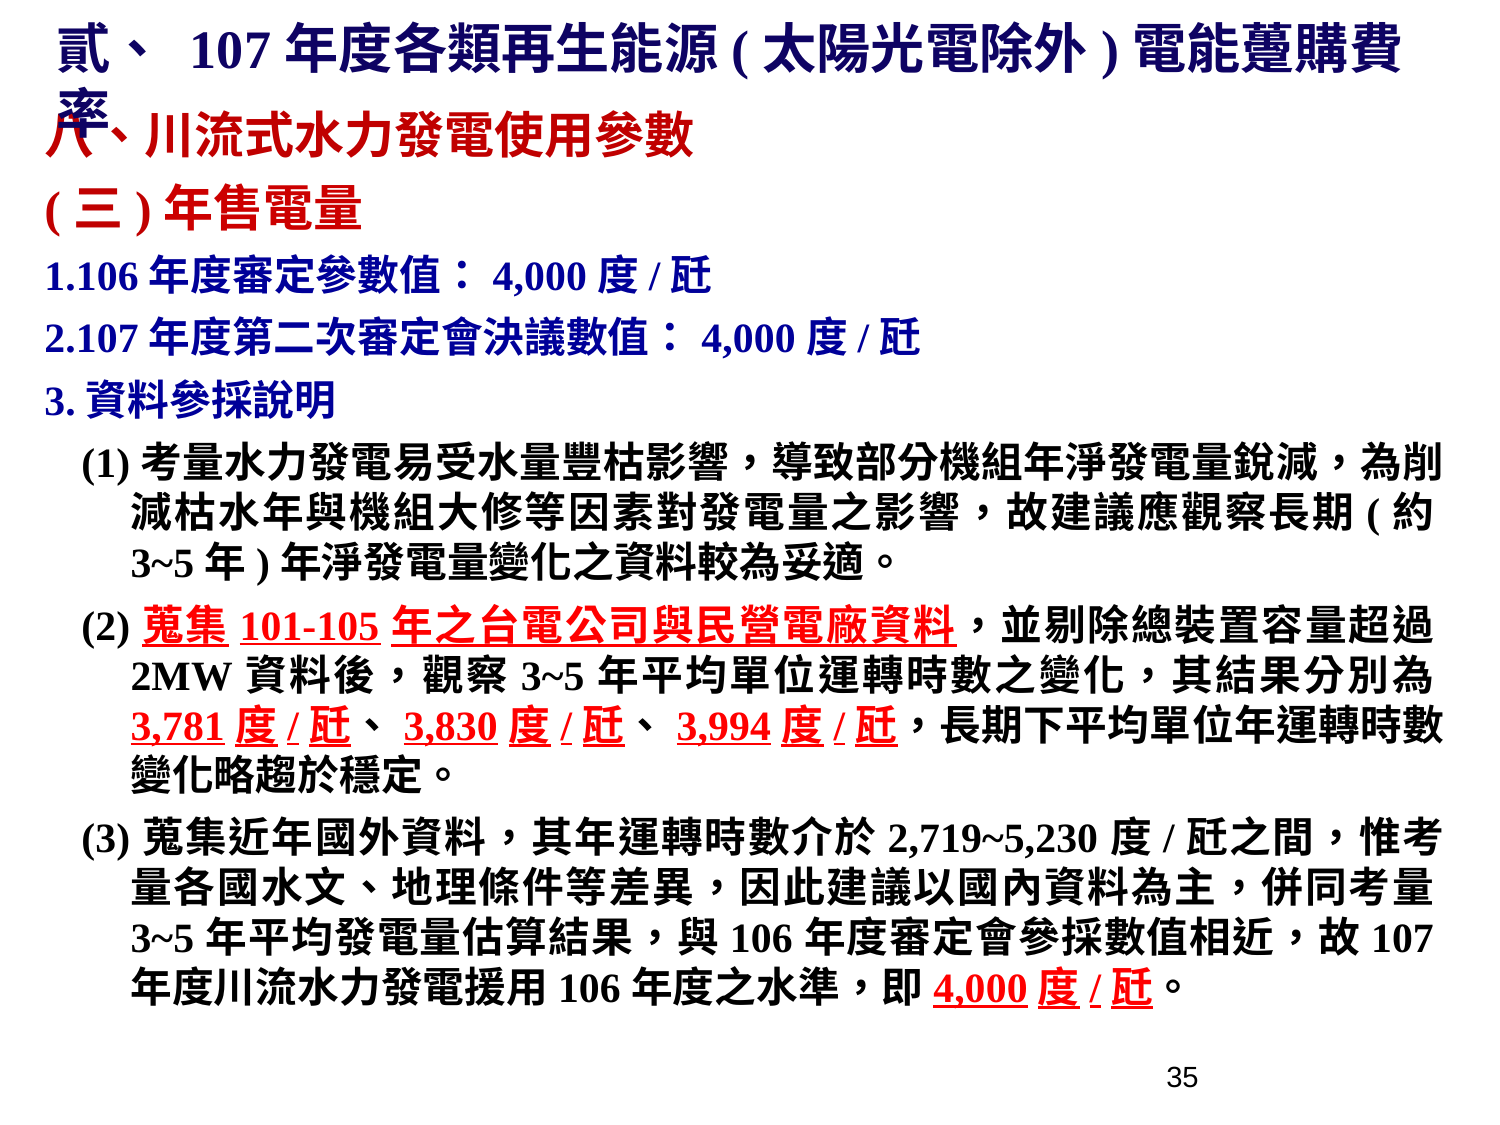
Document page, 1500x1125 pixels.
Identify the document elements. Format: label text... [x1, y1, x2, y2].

text_box 貳、 107年度各類再生能源(太陽光電除外)電能躉購費率 [41, 7, 1459, 90]
text_box <編號> [1151, 1051, 1500, 1125]
text_box 八、川流式水力發電使用參數 (三)年售電量 1.106年度審定參數值：4,000度/瓩 2.107年度第二次審定會決議數值：4,000度/瓩 3.資料參採說明 (1)考量水力發電易受水量豐枯影響，導致部分機組年淨發電量銳減，為削減枯水年與機組大修等因素對發電量之影響，故建議應觀察長期(約3~5年)年淨發電量變化之資料較為妥適。 (2)蒐集101-105年之台電公司與民營電廠資料，並剔除總裝置容量超過2MW資料後，觀察3~5年平均單位運轉時數之變化，其結果分別為3,781度/瓩、3,830度/瓩、3,994度/瓩，長期下平均單位年運轉時數變化略趨於穩定。 (3)蒐集近年國外資料，其年運轉時數介於2,719~5,230度/瓩之間，惟考量各國水文、地理條件等差異，因此建議以國內資料為主，併同考量3~5年平均發電量估算結果，與106年度審定會參採數值相近，故107年度川流水力發電援用106年度之水準，即4,000度/瓩。 [29, 96, 1459, 1019]
